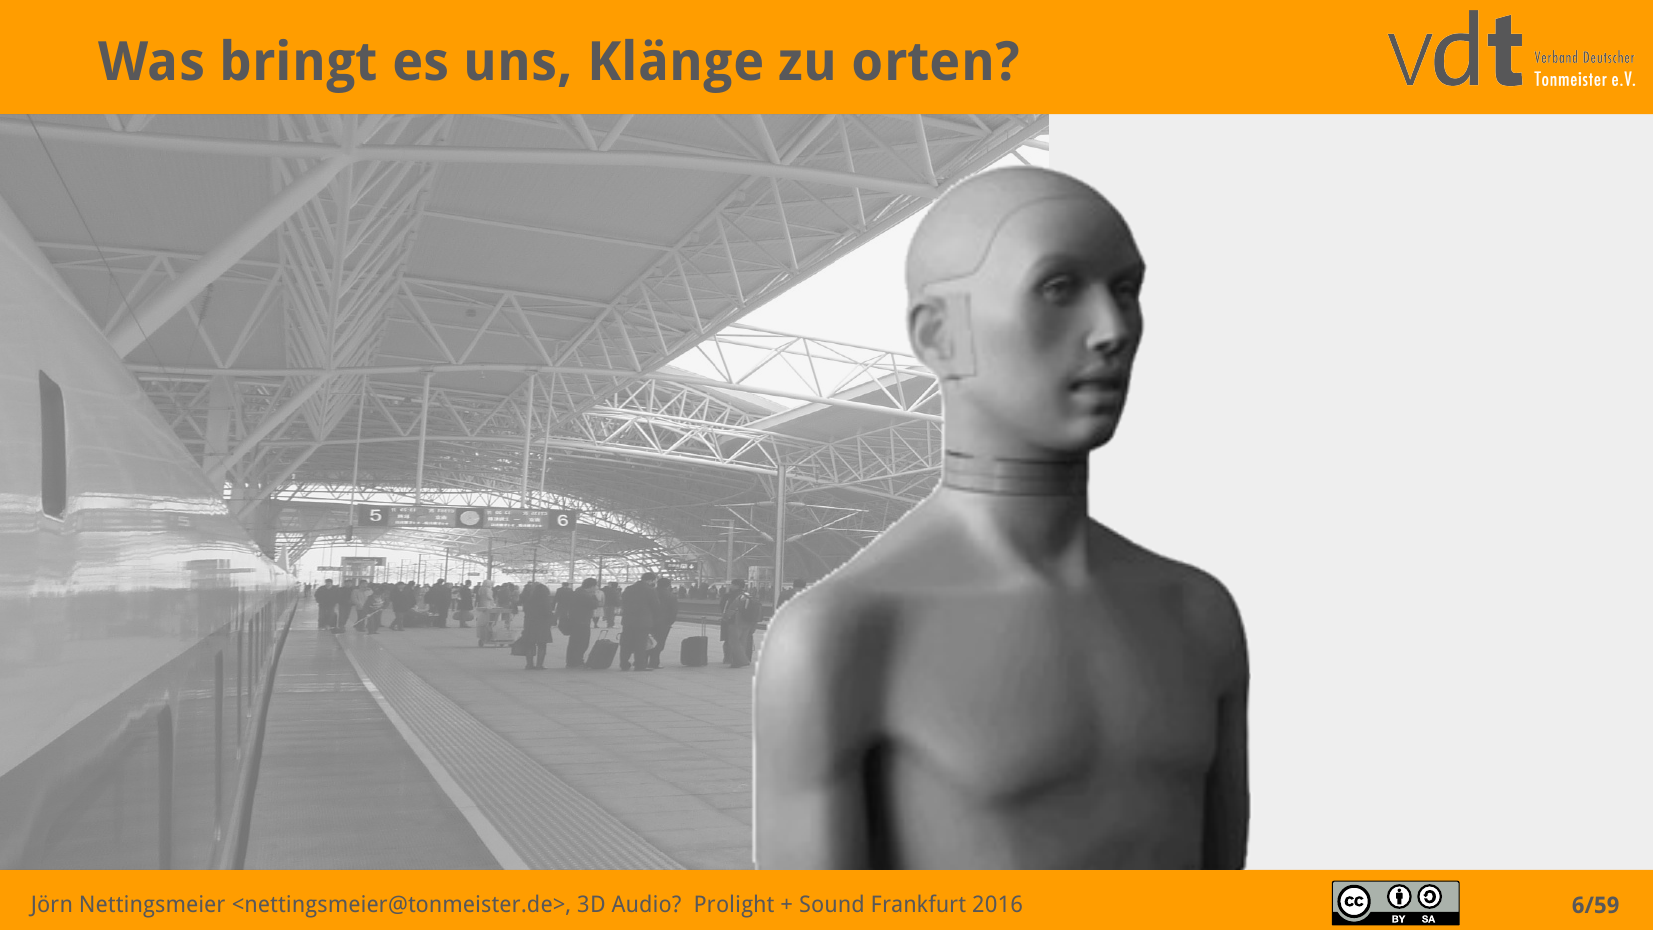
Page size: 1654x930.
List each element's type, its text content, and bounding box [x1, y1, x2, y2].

picture [0, 99, 1370, 870]
list [82, 217, 649, 757]
title Was bringt es uns, Klänge zu orten? [98, 4, 1216, 119]
picture [1377, 0, 1646, 104]
